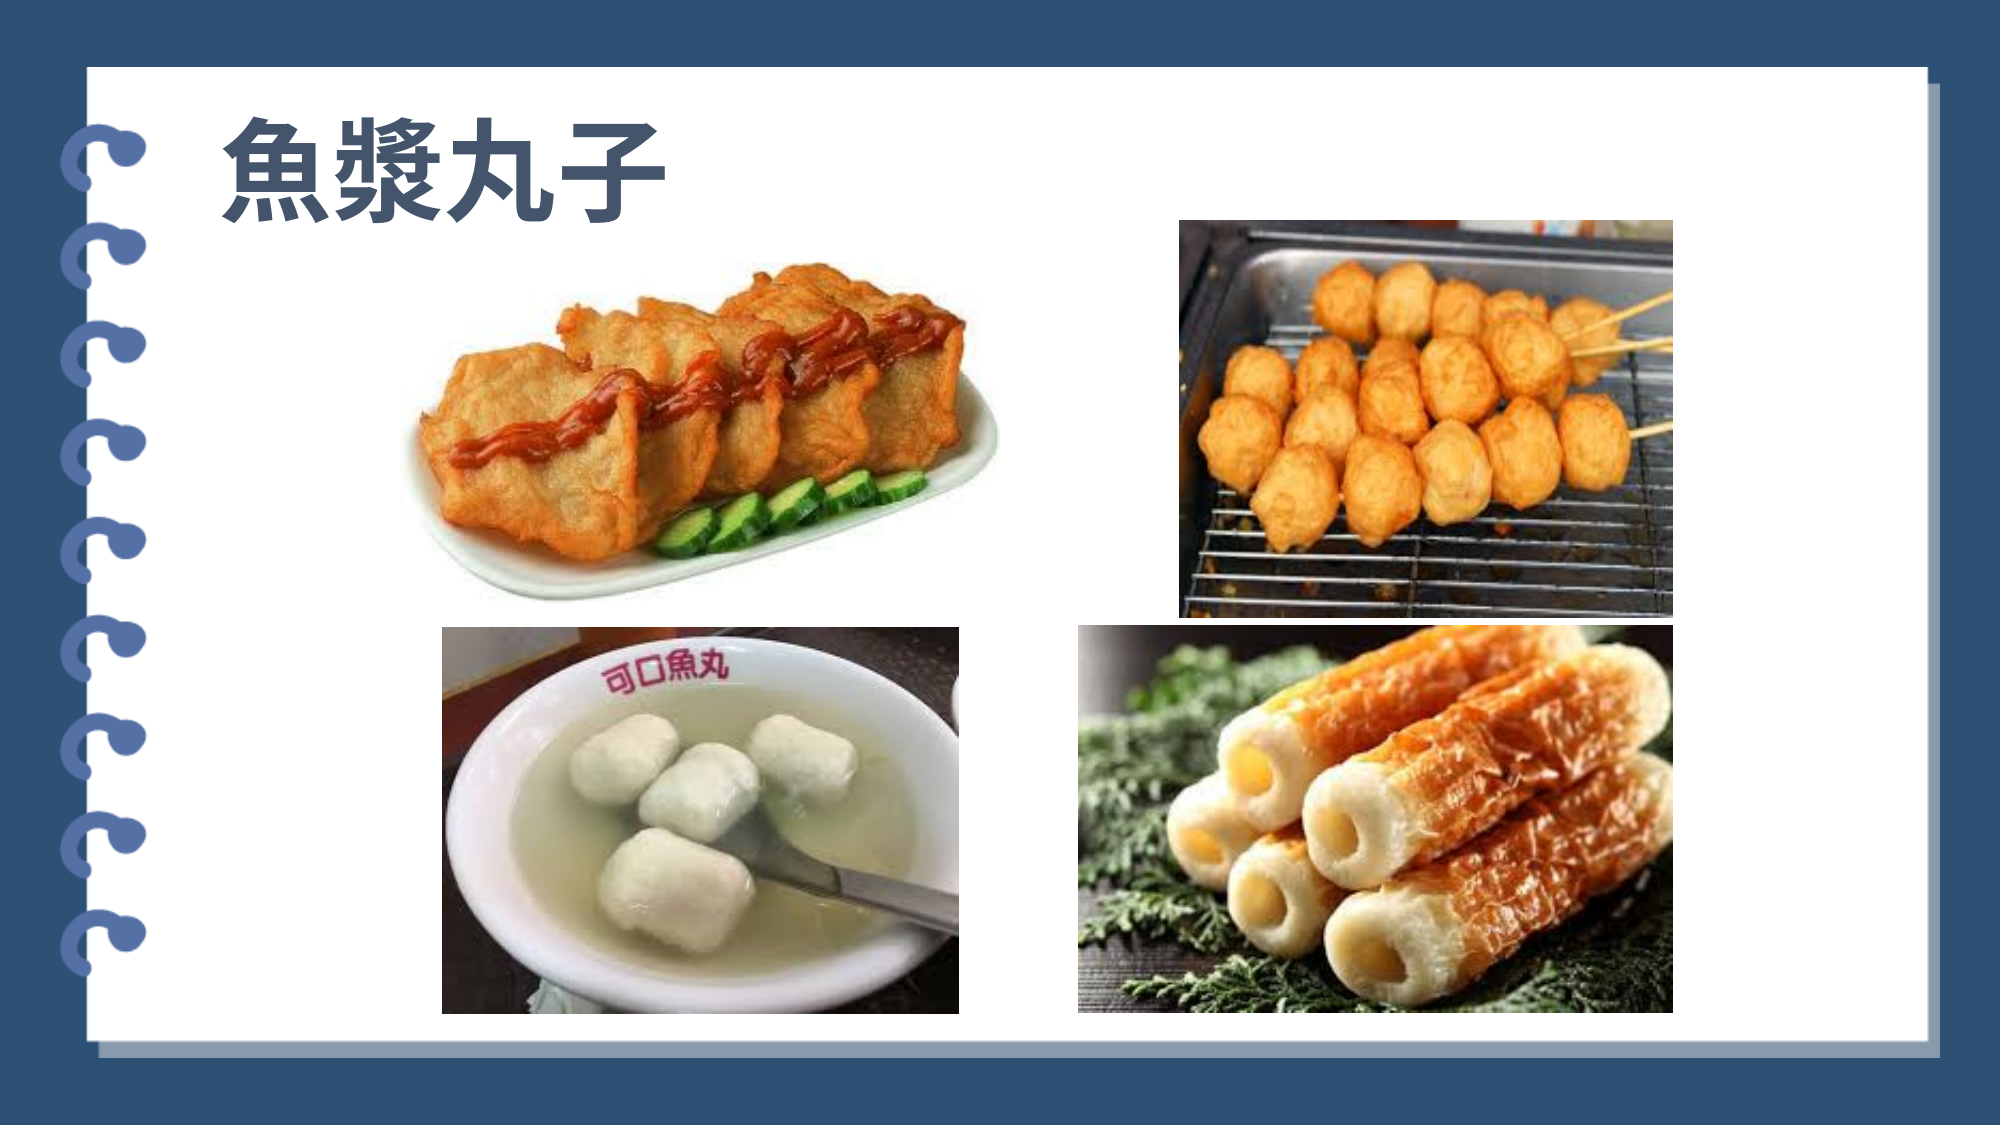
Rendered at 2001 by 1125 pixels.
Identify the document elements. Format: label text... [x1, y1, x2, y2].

picture [60, 67, 1940, 1058]
text_box [0, 0, 2000, 1125]
text_box 魚漿丸子 [205, 93, 1528, 236]
